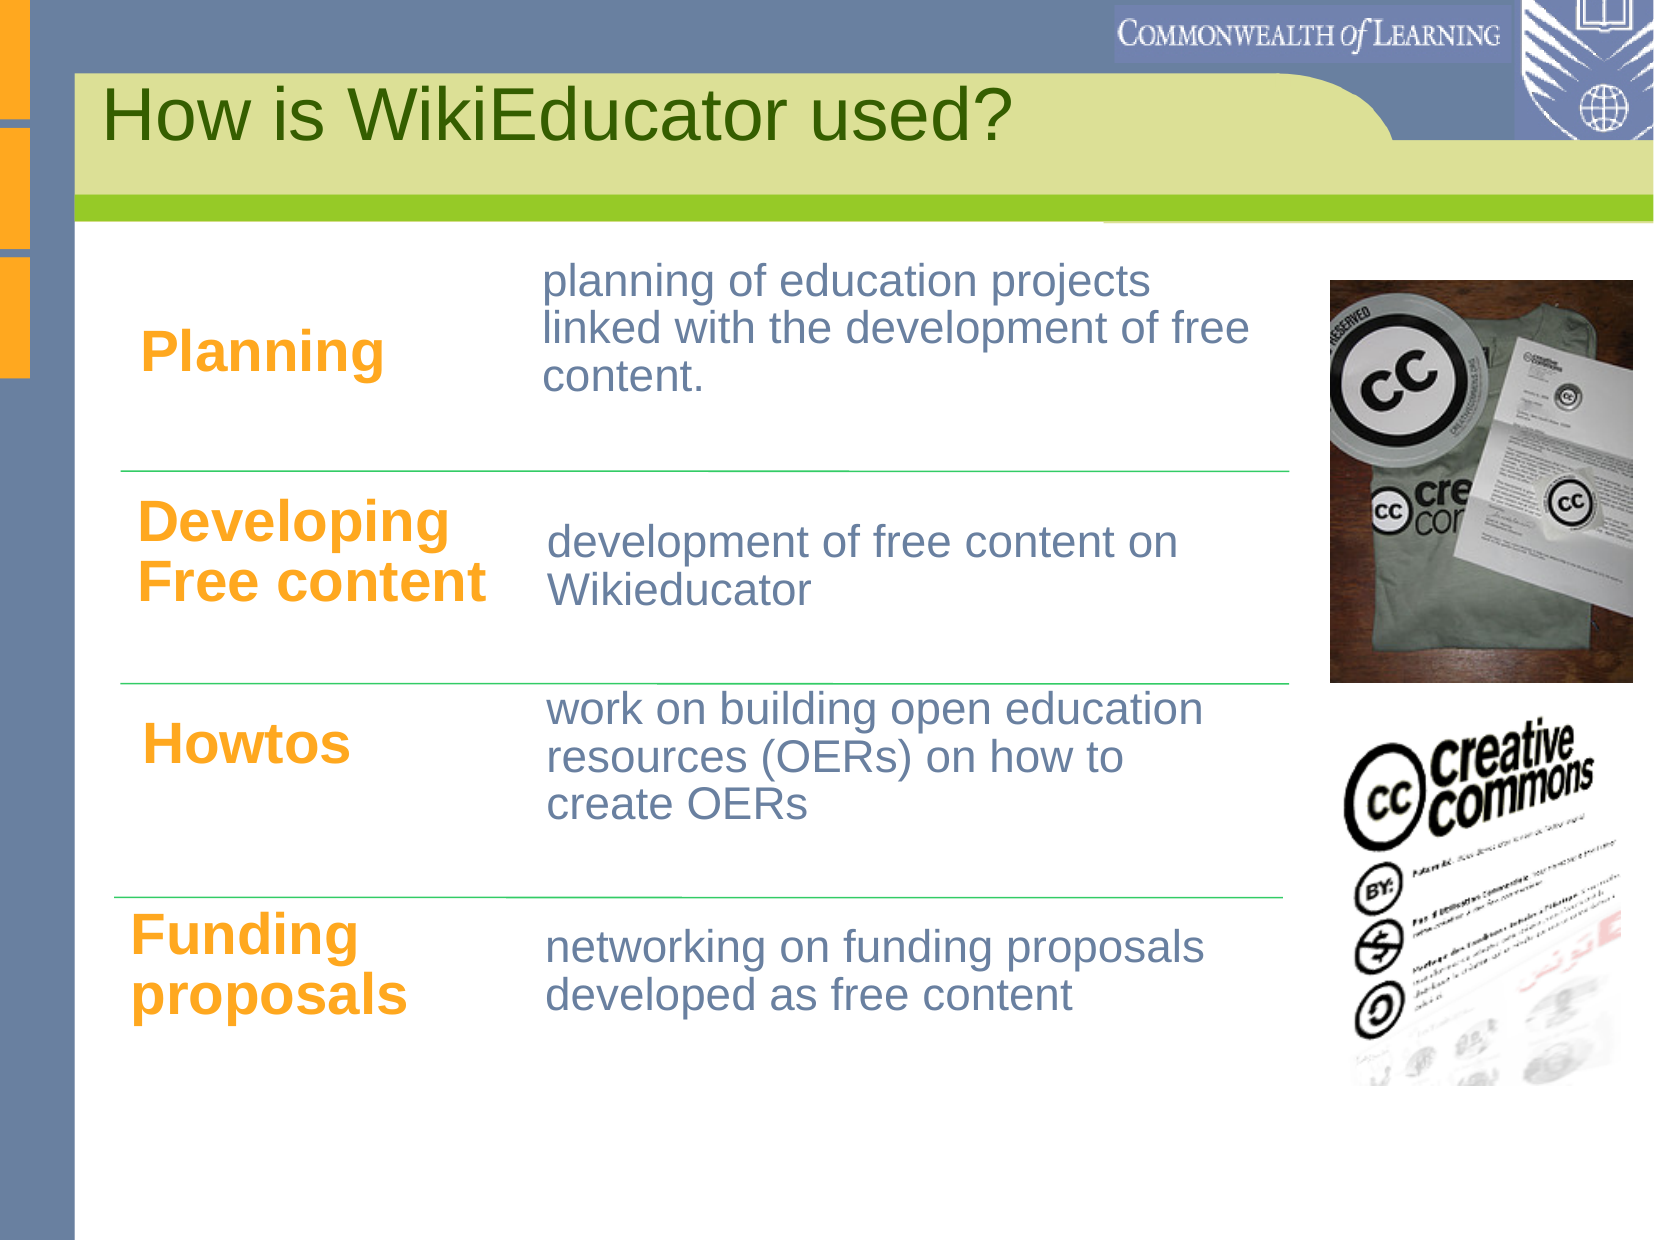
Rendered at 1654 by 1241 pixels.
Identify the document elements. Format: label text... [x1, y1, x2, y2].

picture [0, 0, 1654, 1240]
text_box Planning [125, 315, 520, 419]
text_box Howtos [127, 707, 531, 811]
text_box development of free content on Wikieducator [532, 512, 1272, 664]
text_box work on building open education resources (OERs) on how to create OERs [531, 685, 1275, 896]
text_box Developing Free content [122, 485, 566, 677]
text_box planning of education projects linked with the development of free content. [527, 250, 1290, 470]
text_box Funding proposals [115, 899, 651, 1090]
text_box work on building open education resources (OERs) on how to create OERs [531, 678, 1275, 683]
text_box How is WikiEducator used? [86, 70, 1029, 197]
text_box networking on funding proposals developed as free content [530, 916, 1296, 1068]
